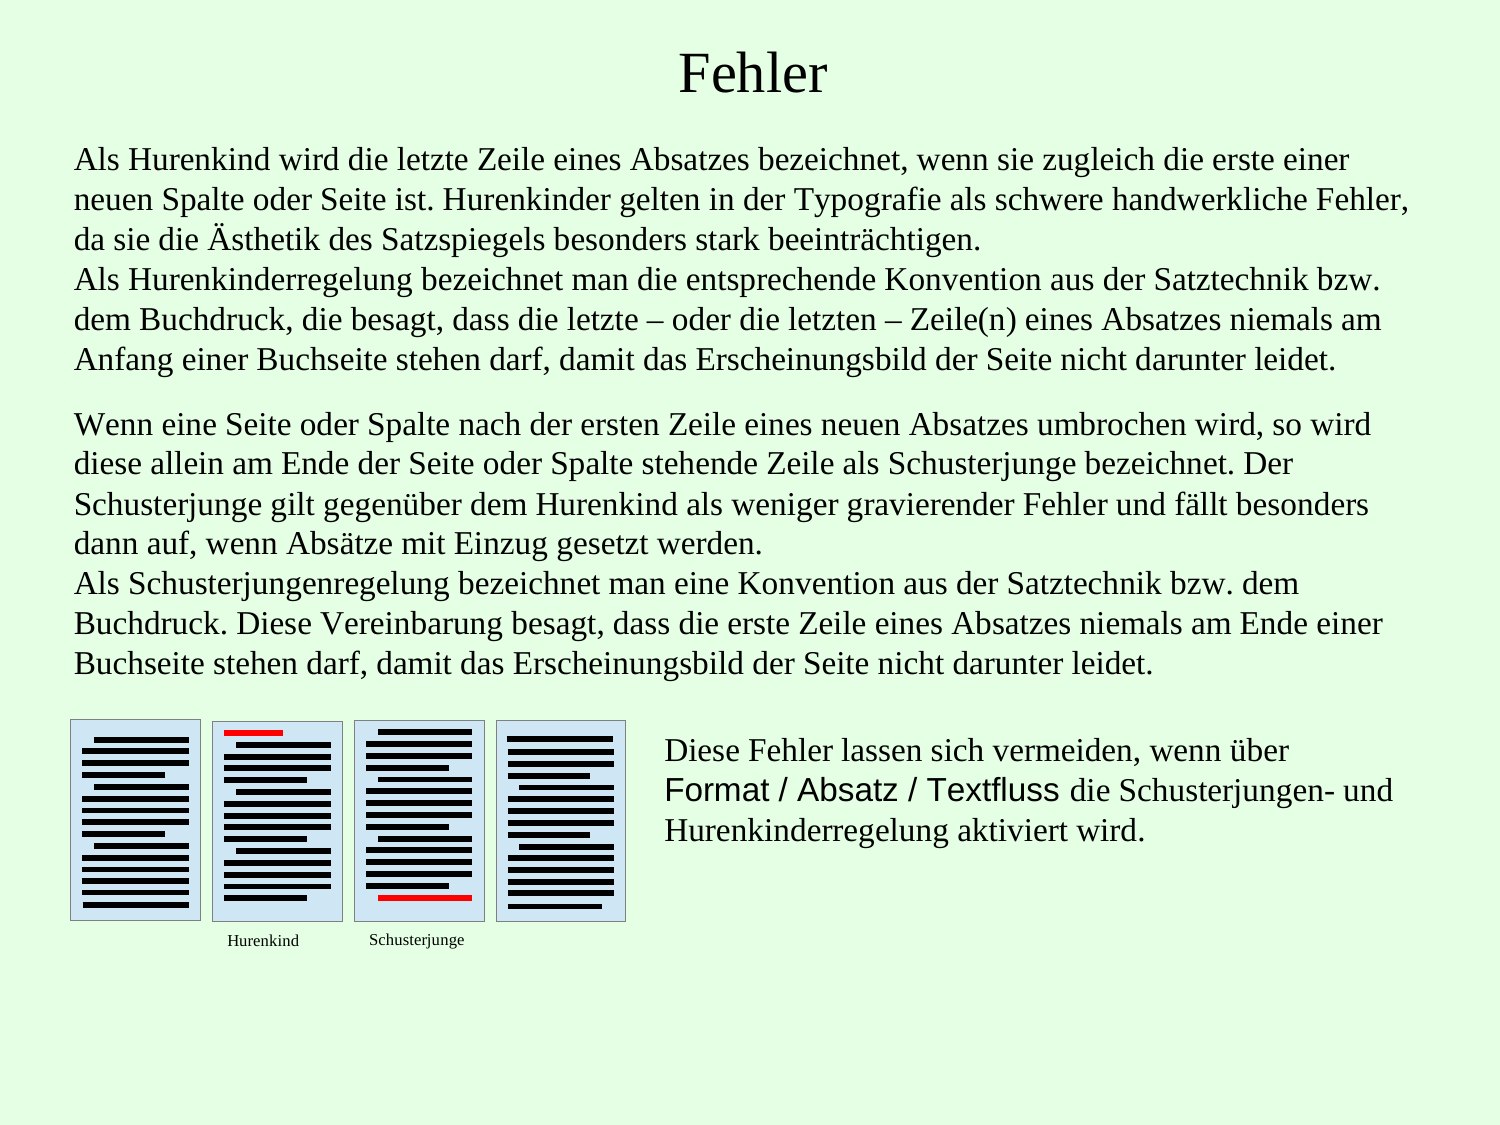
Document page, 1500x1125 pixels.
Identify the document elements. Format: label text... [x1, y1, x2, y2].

text_box Als Hurenkind wird die letzte Zeile eines Absatzes bezeichnet, wenn sie zugleich die erste einer neuen Spalte oder Seite ist. Hurenkinder gelten in der Typografie als schwere handwerkliche Fehler, da sie die Ästhetik des Satzspiegels besonders stark beeinträchtigen. Als Hurenkinderregelung bezeichnet man die entsprechende Konvention aus der Satztechnik bzw. dem Buchdruck, die besagt, dass die letzte – oder die letzten – Zeile(n) eines Absatzes niemals am Anfang einer Buchseite stehen darf, damit das Erscheinungsbild der Seite nicht darunter leidet. Wenn eine Seite oder Spalte nach der ersten Zeile eines neuen Absatzes umbrochen wird, so wird diese allein am Ende der Seite oder Spalte stehende Zeile als Schusterjunge bezeichnet. Der Schusterjunge gilt gegenüber dem Hurenkind als weniger gravierender Fehler und fällt besonders dann auf, wenn Absätze mit Einzug gesetzt werden. Als Schusterjungenregelung bezeichnet man eine Konvention aus der Satztechnik bzw. dem Buchdruck. Diese Vereinbarung besagt, dass die erste Zeile eines Absatzes niemals am Ende einer Buchseite stehen darf, damit das Erscheinungsbild der Seite nicht darunter leidet. [59, 129, 1430, 689]
text_box Hurenkind [212, 921, 315, 957]
text_box [212, 721, 343, 922]
text_box [496, 720, 626, 922]
text_box [354, 720, 485, 922]
title Fehler [115, 18, 1391, 119]
text_box Diese Fehler lassen sich vermeiden, wenn über Format / Absatz / Textfluss die Schusterjungen- und Hurenkinderregelung aktiviert wird. [649, 720, 1418, 856]
text_box [70, 719, 201, 921]
text_box Schusterjunge [354, 921, 479, 957]
